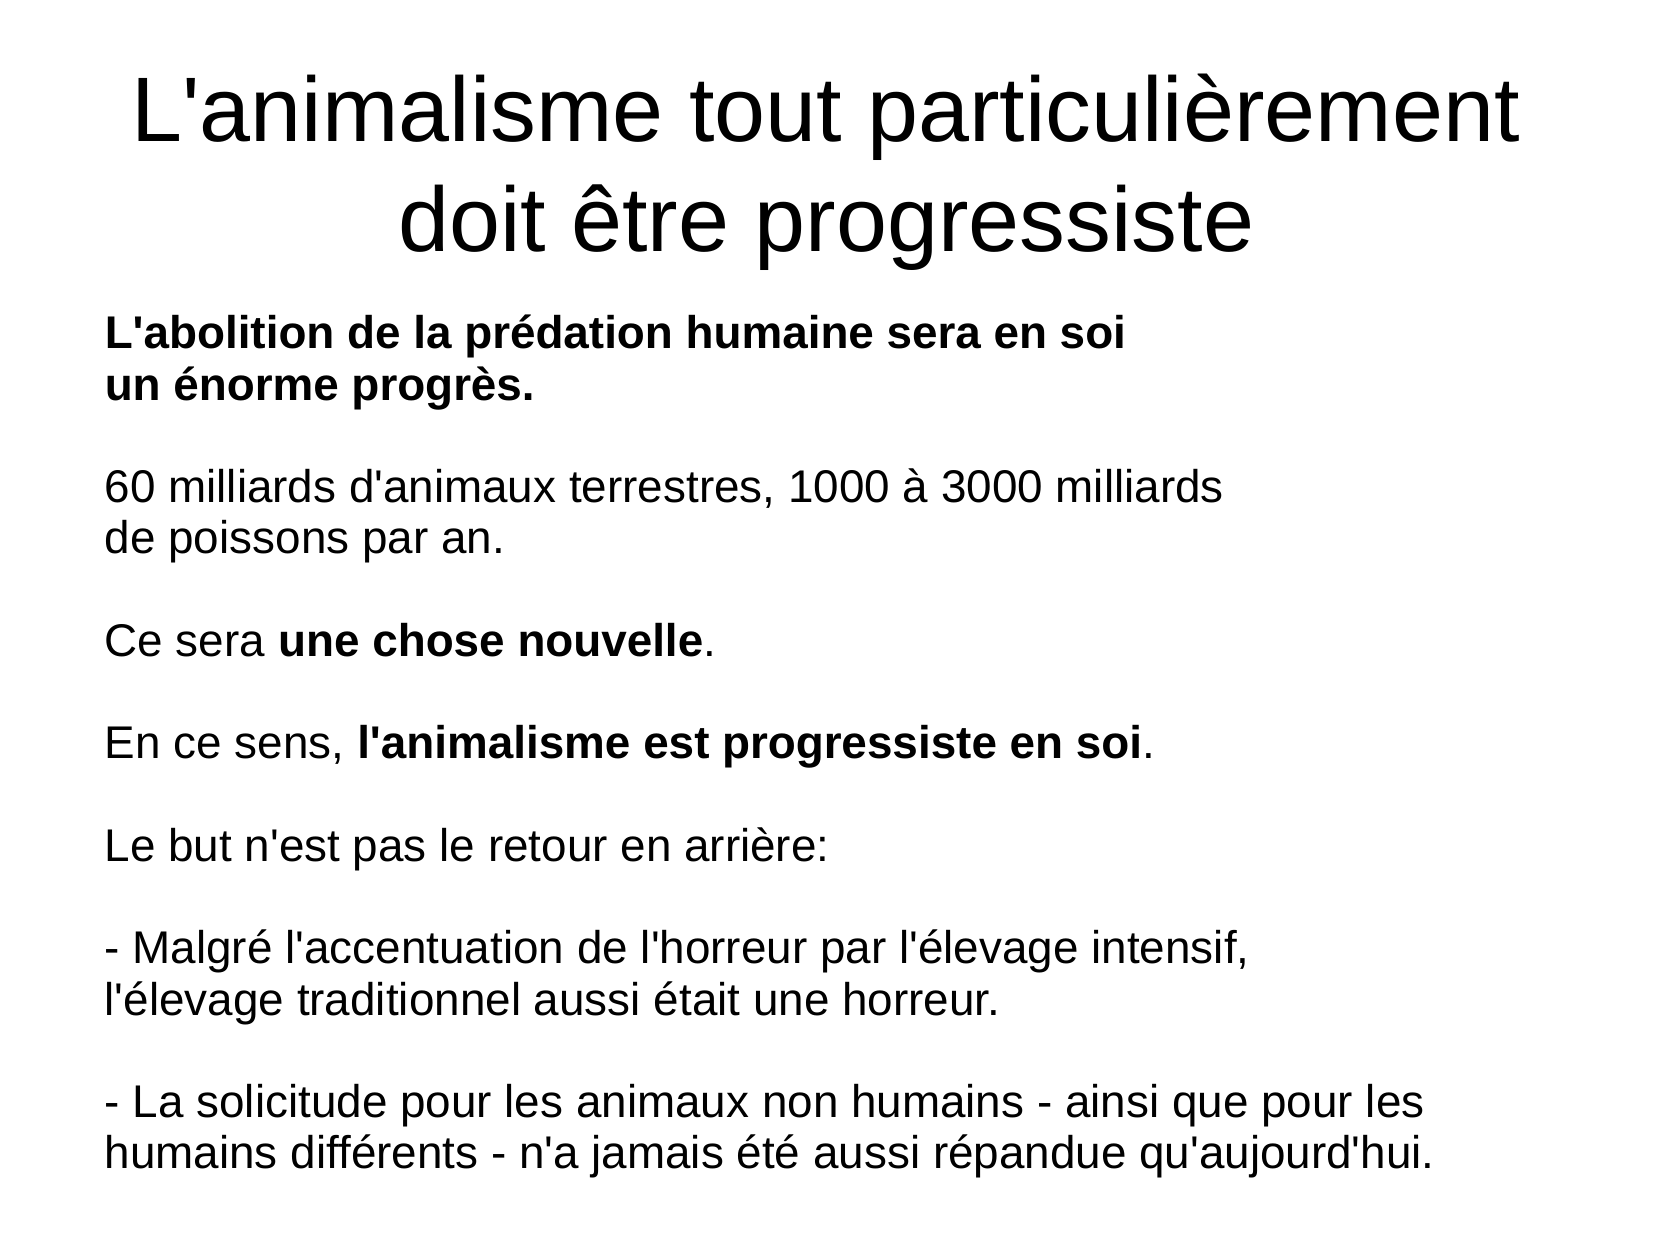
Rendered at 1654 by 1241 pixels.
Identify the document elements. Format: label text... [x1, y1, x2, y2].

title L'animalisme tout particulièrement doit être progressiste [82, 49, 1571, 257]
text_box L'abolition de la prédation humaine sera en soi un énorme progrès. 60 milliards d'animaux terrestres, 1000 à 3000 milliards de poissons par an. Ce sera une chose nouvelle. En ce sens, l'animalisme est progressiste en soi. Le but n'est pas le retour en arrière: - Malgré l'accentuation de l'horreur par l'élevage intensif, l'élevage traditionnel aussi était une horreur. - La solicitude pour les animaux non humains - ainsi que pour les humains différents - n'a jamais été aussi répandue qu'aujourd'hui. [90, 300, 1531, 1187]
